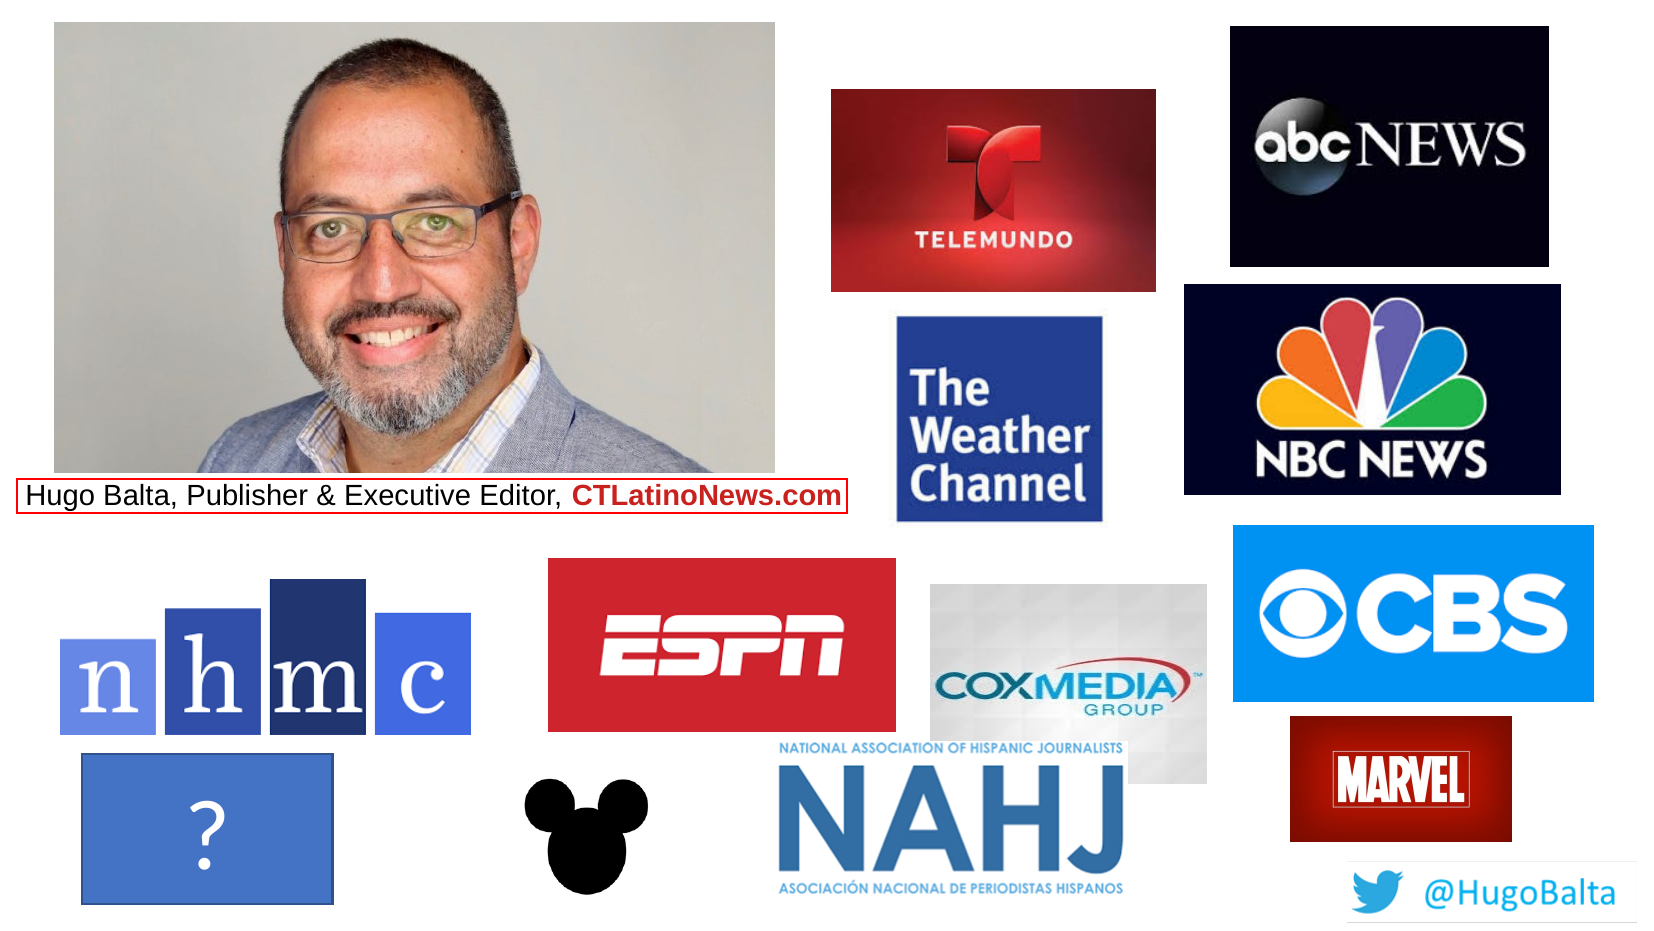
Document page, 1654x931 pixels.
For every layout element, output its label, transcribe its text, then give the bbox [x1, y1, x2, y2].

picture [1184, 284, 1561, 496]
picture [495, 765, 676, 908]
text_box Hugo Balta, Publisher & Executive Editor, CTLatinoNews.com [17, 478, 848, 513]
picture [1347, 856, 1640, 931]
picture [1230, 26, 1549, 267]
picture [849, 300, 1171, 541]
text_box ? [82, 754, 332, 904]
picture [767, 585, 1207, 917]
picture [548, 558, 896, 732]
picture [831, 90, 1156, 292]
picture [1290, 716, 1512, 842]
picture [1233, 525, 1594, 702]
picture [54, 22, 775, 473]
picture [60, 579, 471, 736]
